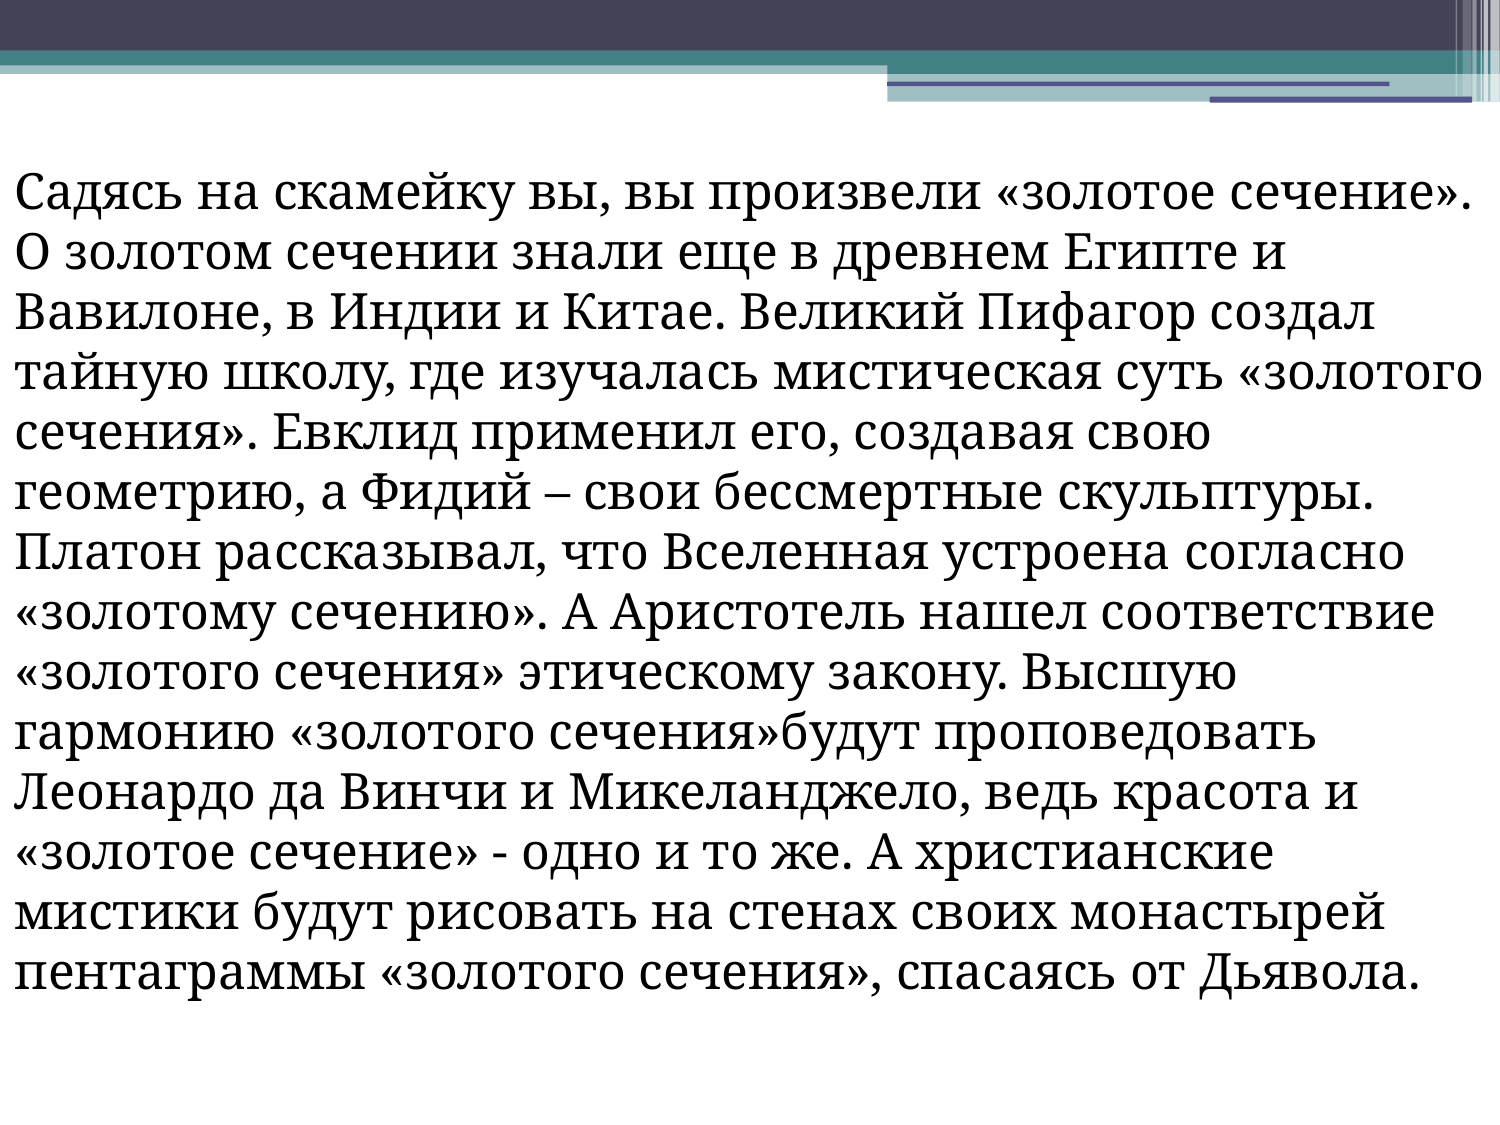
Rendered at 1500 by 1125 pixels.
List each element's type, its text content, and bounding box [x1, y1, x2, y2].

list Садясь на скамейку вы, вы произвели «золотое сечение». О золотом сечении знали еще в древнем Египте и Вавилоне, в Индии и Китае. Великий Пифагор создал тайную школу, где изучалась мистическая суть «золотого сечения». Евклид применил его, создавая свою геометрию, а Фидий – свои бессмертные скульптуры. Платон рассказывал, что Вселенная устроена согласно «золотому сечению». А Аристотель нашел соответствие «золотого сечения» этическому закону. Высшую гармонию «золотого сечения»будут проповедовать Леонардо да Винчи и Микеланджело, ведь красота и «золотое сечение» - одно и то же. А христианские мистики будут рисовать на стенах своих монастырей пентаграммы «золотого сечения», спасаясь от Дьявола. [0, 152, 1500, 1102]
